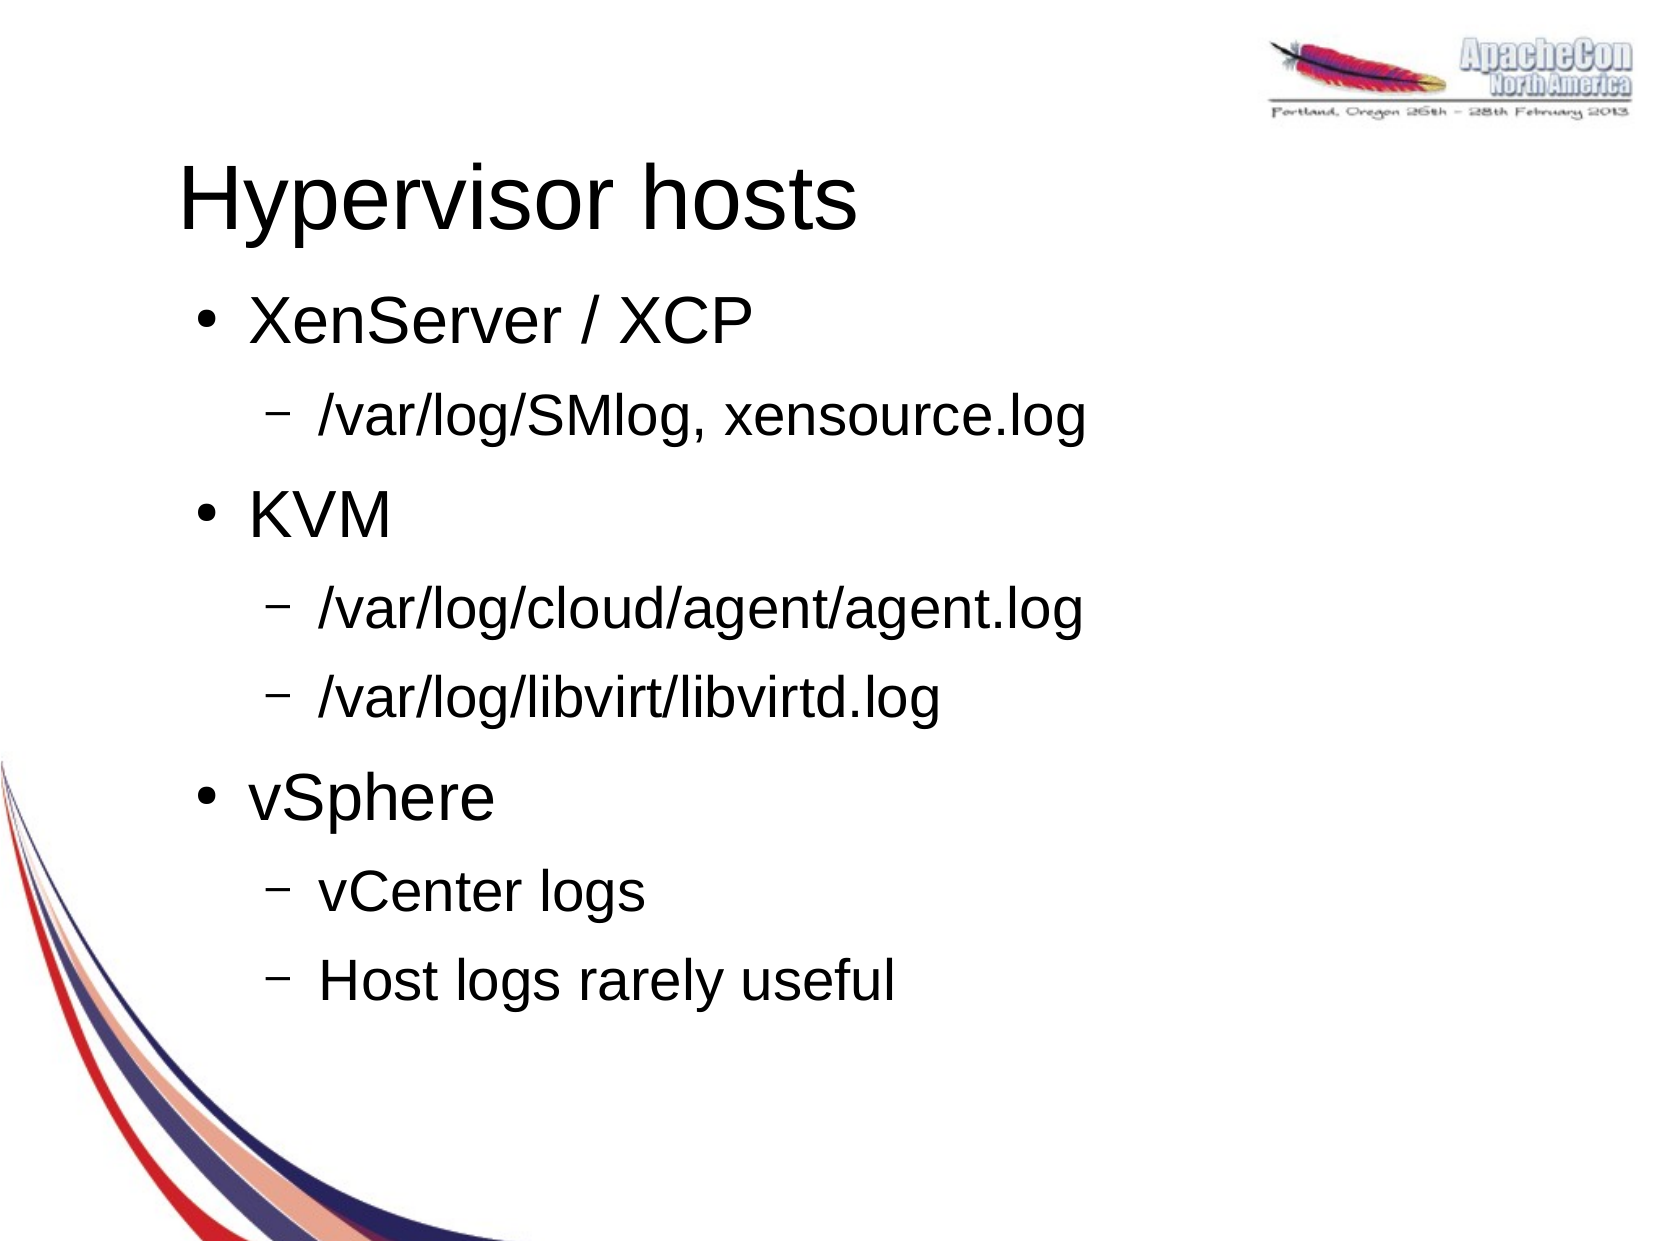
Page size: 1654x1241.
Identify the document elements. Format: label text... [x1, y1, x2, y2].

title Hypervisor hosts [177, 146, 1536, 250]
picture [0, 0, 1654, 1241]
list XenServer / XCP /var/log/SMlog, xensource.log KVM /var/log/cloud/agent/agent.log /var/log/libvirt/libvirtd.log vSphere vCenter logs Host logs rarely useful [177, 283, 1536, 1012]
